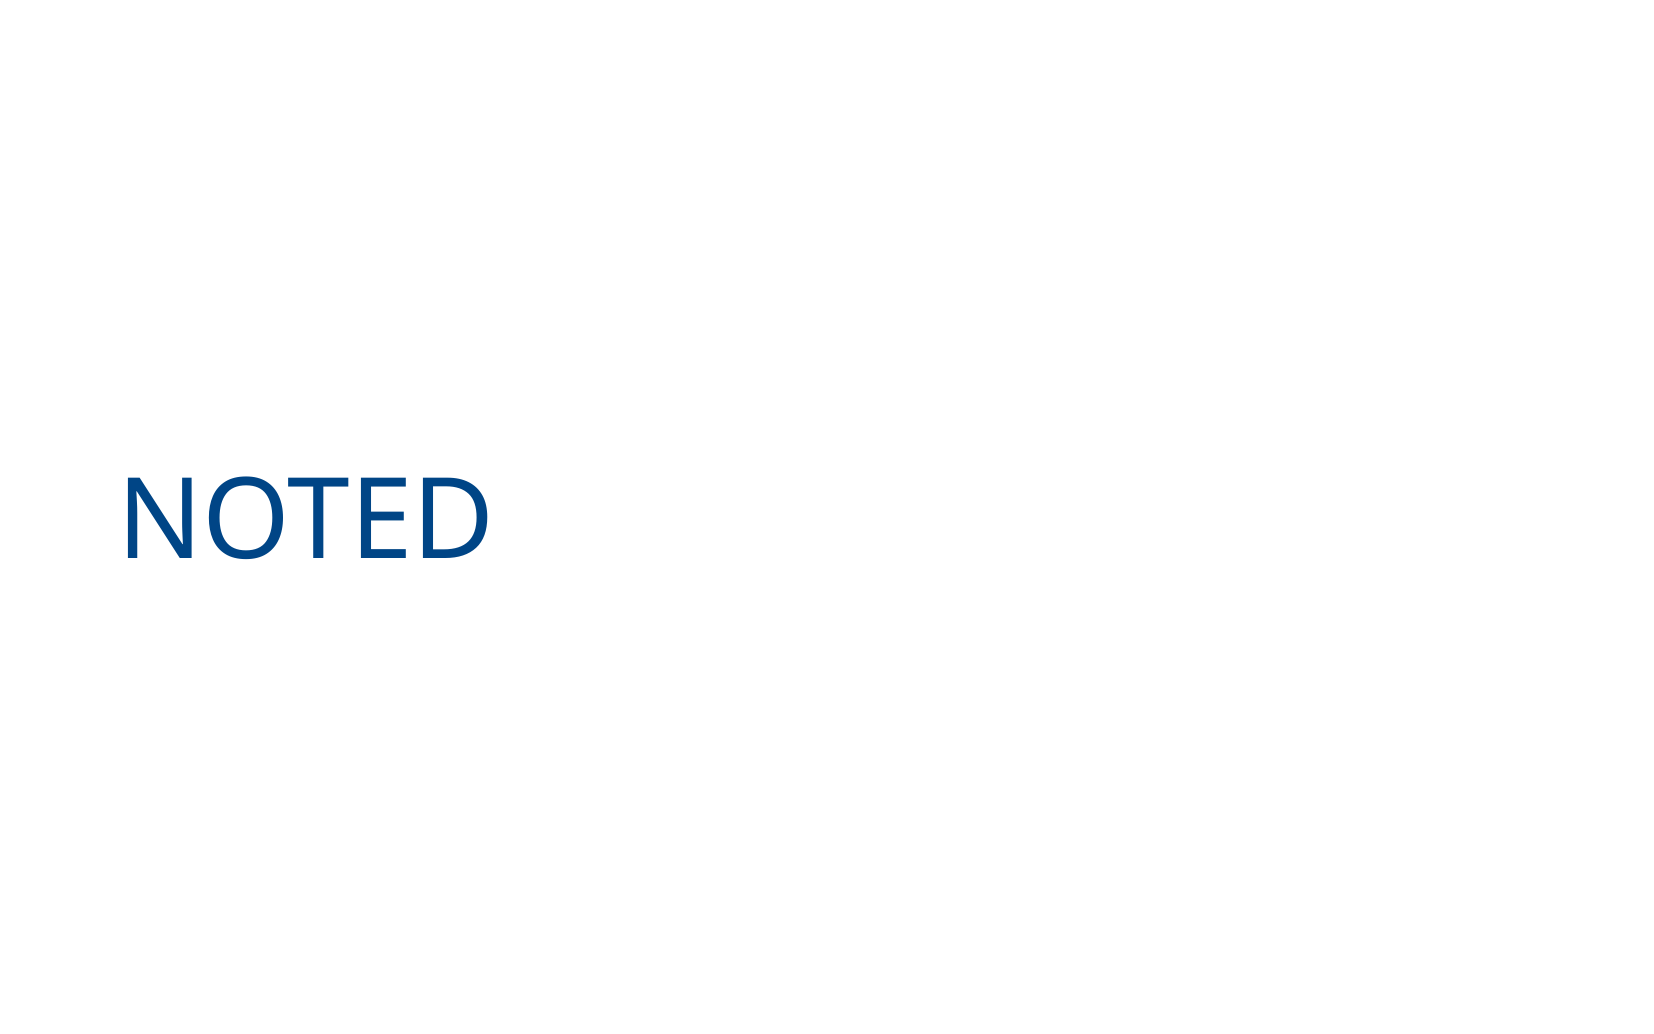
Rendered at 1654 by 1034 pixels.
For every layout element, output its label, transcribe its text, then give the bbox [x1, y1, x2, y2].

title NOTED [117, 279, 1633, 886]
